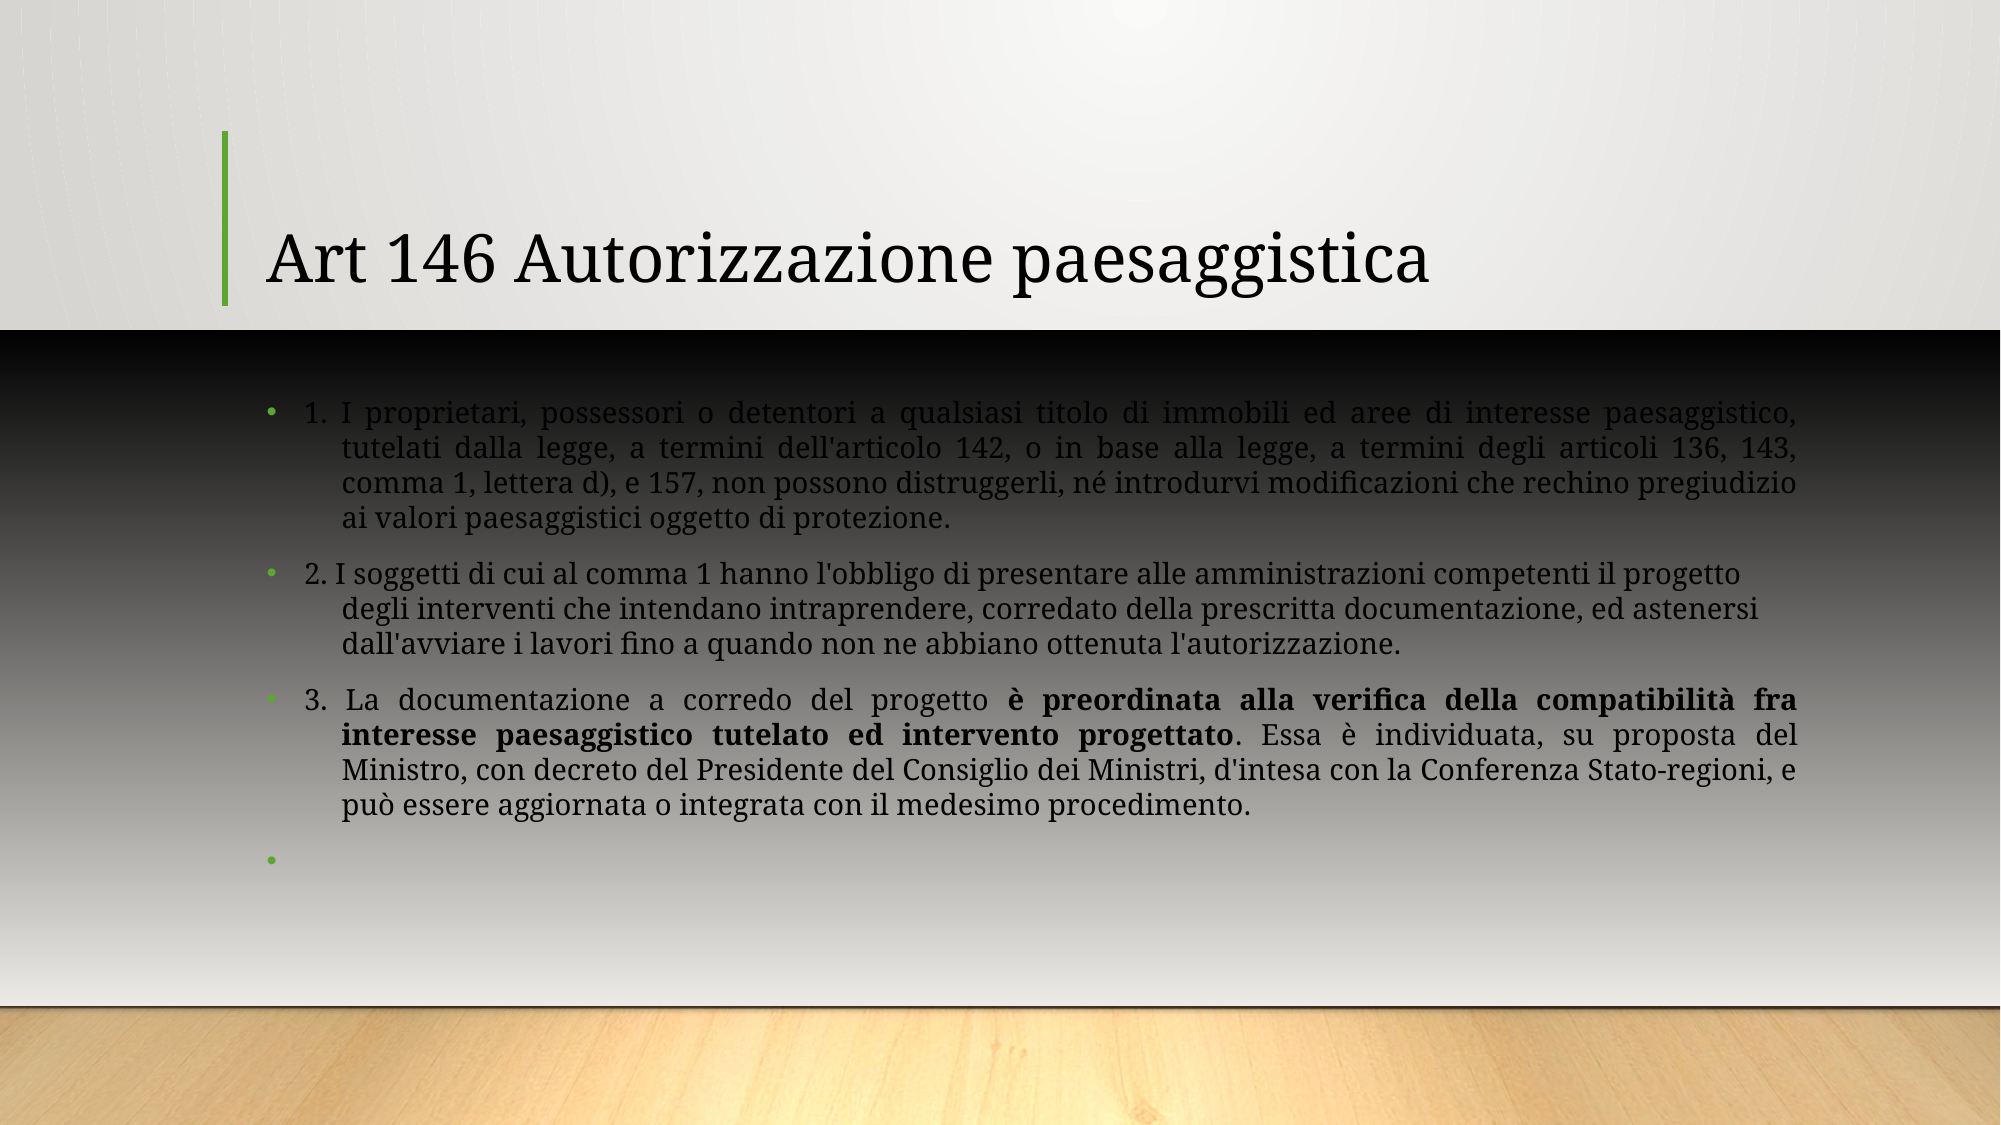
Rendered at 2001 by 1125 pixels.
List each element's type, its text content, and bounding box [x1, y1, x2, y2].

list 1. I proprietari, possessori o detentori a qualsiasi titolo di immobili ed aree di interesse paesaggistico, tutelati dalla legge, a termini dell'articolo 142, o in base alla legge, a termini degli articoli 136, 143, comma 1, lettera d), e 157, non possono distruggerli, né introdurvi modificazioni che rechino pregiudizio ai valori paesaggistici oggetto di protezione. 2. I soggetti di cui al comma 1 hanno l'obbligo di presentare alle amministrazioni competenti il progetto degli interventi che intendano intraprendere, corredato della prescritta documentazione, ed astenersi dall'avviare i lavori fino a quando non ne abbiano ottenuta l'autorizzazione. 3. La documentazione a corredo del progetto è preordinata alla verifica della compatibilità fra interesse paesaggistico tutelato ed intervento progettato. Essa è individuata, su proposta del Ministro, con decreto del Presidente del Consiglio dei Ministri, d'intesa con la Conferenza Stato-regioni, e può essere aggiornata o integrata con il medesimo procedimento. [251, 330, 1814, 897]
title Art 146 Autorizzazione paesaggistica [251, 131, 1814, 305]
